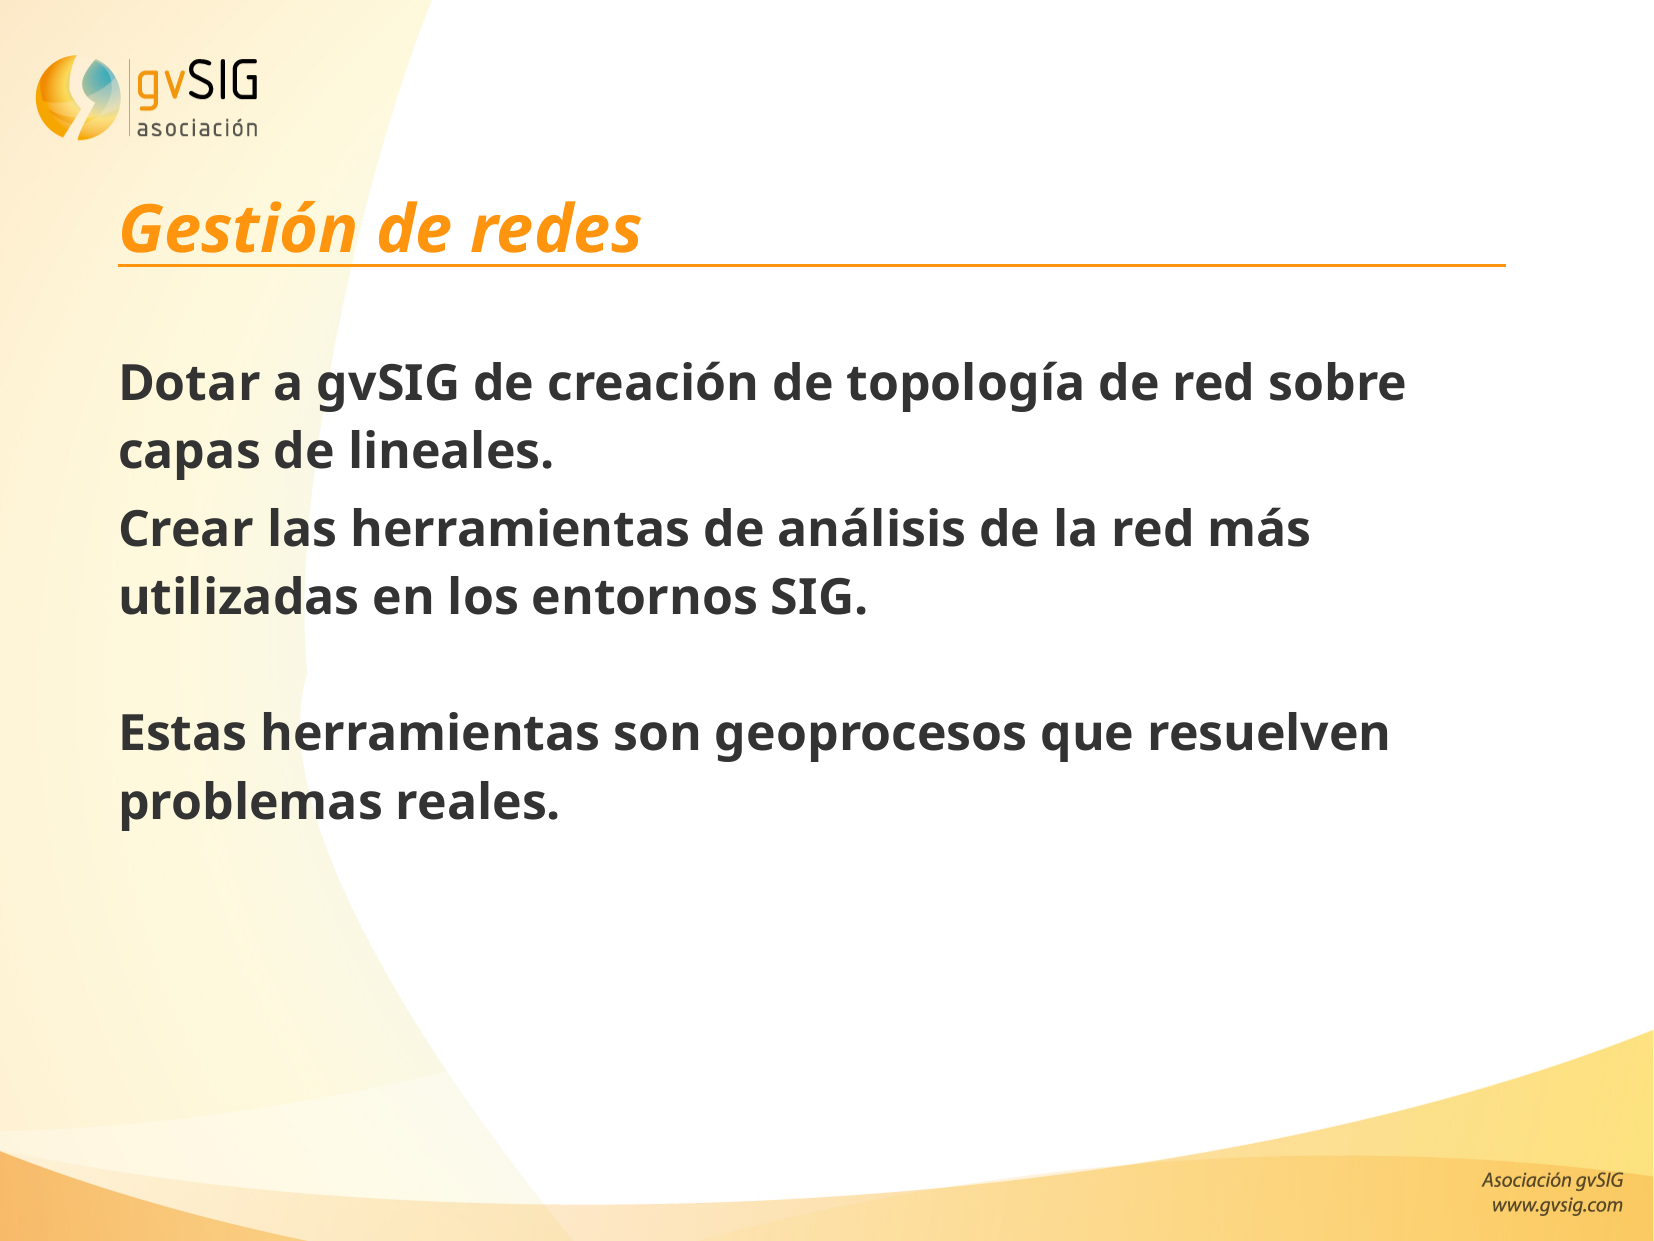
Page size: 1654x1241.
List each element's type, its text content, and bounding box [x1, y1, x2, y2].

title Dotar a gvSIG de creación de topología de red sobre capas de lineales. [118, 356, 1506, 474]
title Gestión de redes [118, 177, 1607, 276]
picture [0, 0, 1654, 1241]
title Crear las herramientas de análisis de la red más utilizadas en los entornos SIG. Estas herramientas son geoprocesos que resuelven problemas reales. [118, 517, 1506, 809]
